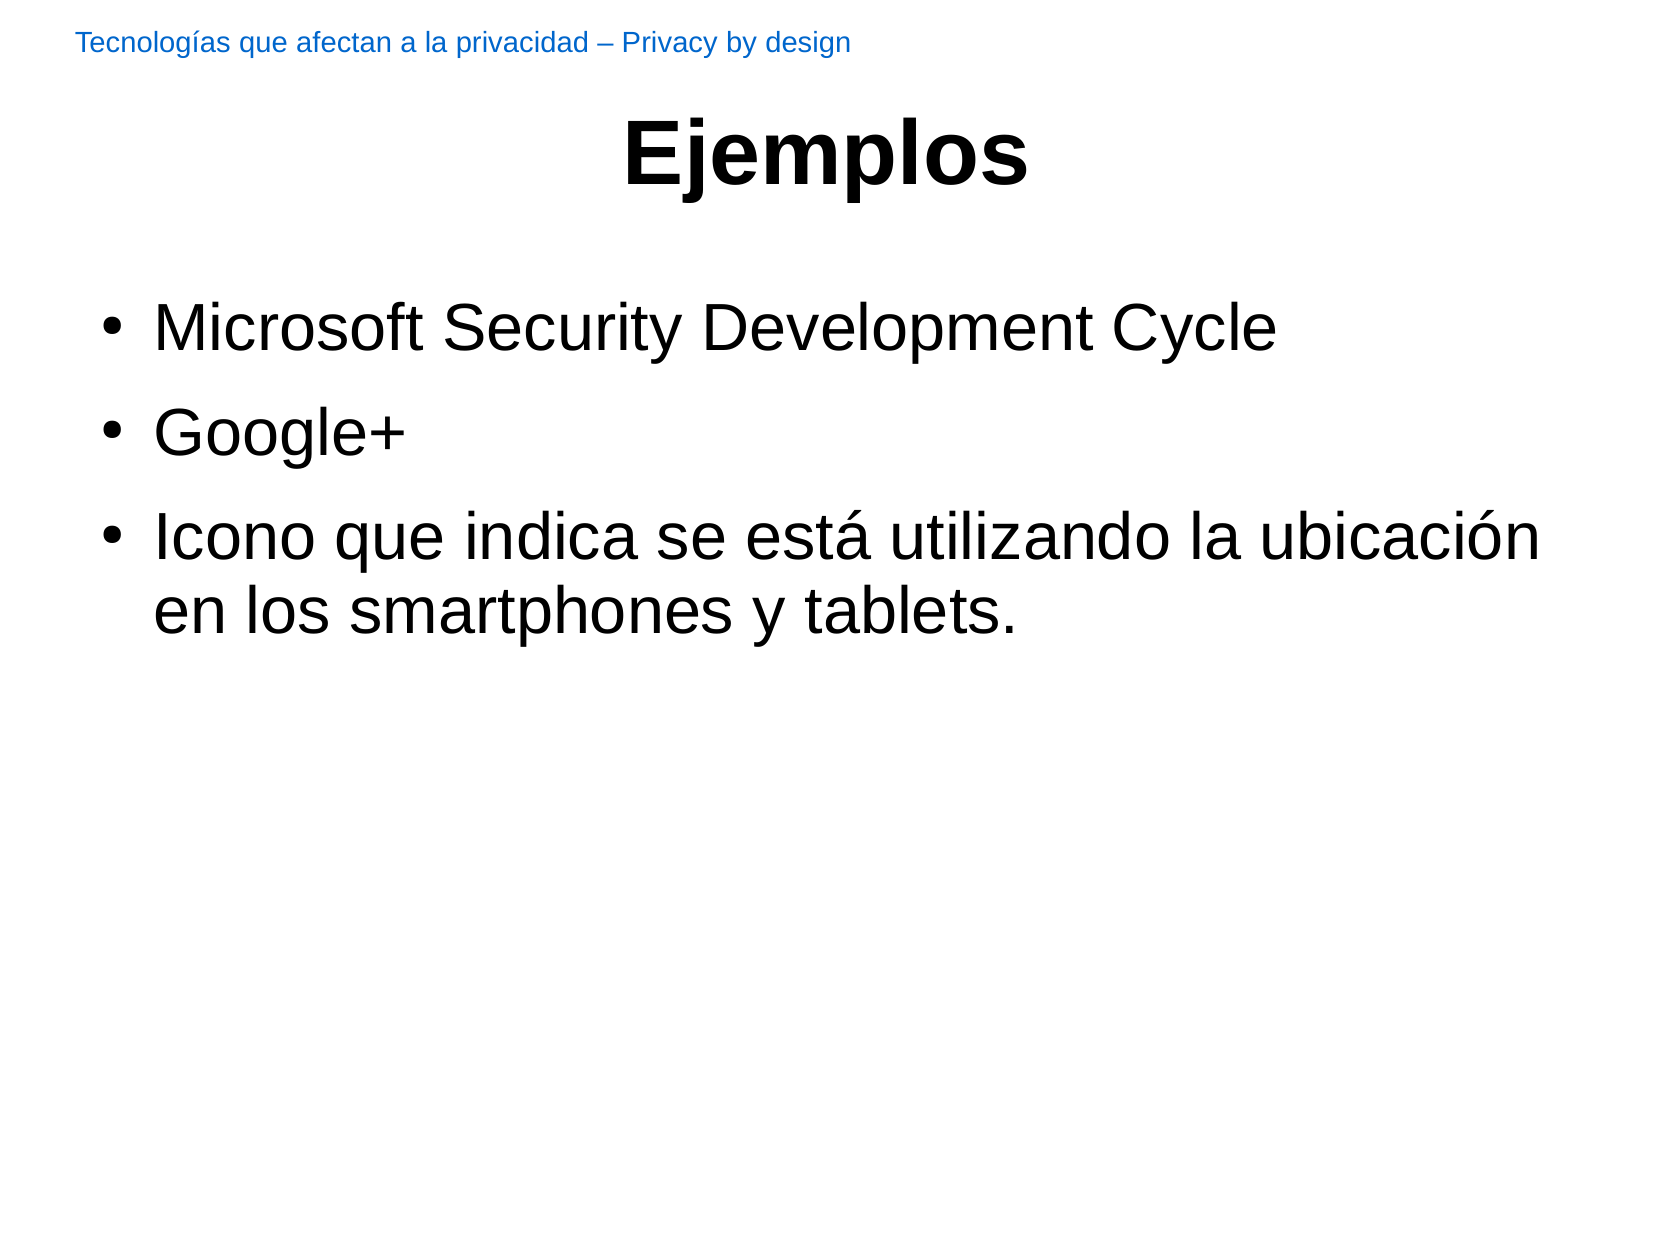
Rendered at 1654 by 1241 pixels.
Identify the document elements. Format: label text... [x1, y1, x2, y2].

text_box Tecnologías que afectan a la privacidad – Privacy by design [60, 18, 916, 99]
list Microsoft Security Development Cycle Google+ Icono que indica se está utilizando la ubicación en los smartphones y tablets. [82, 290, 1571, 1010]
title Ejemplos [82, 49, 1571, 257]
